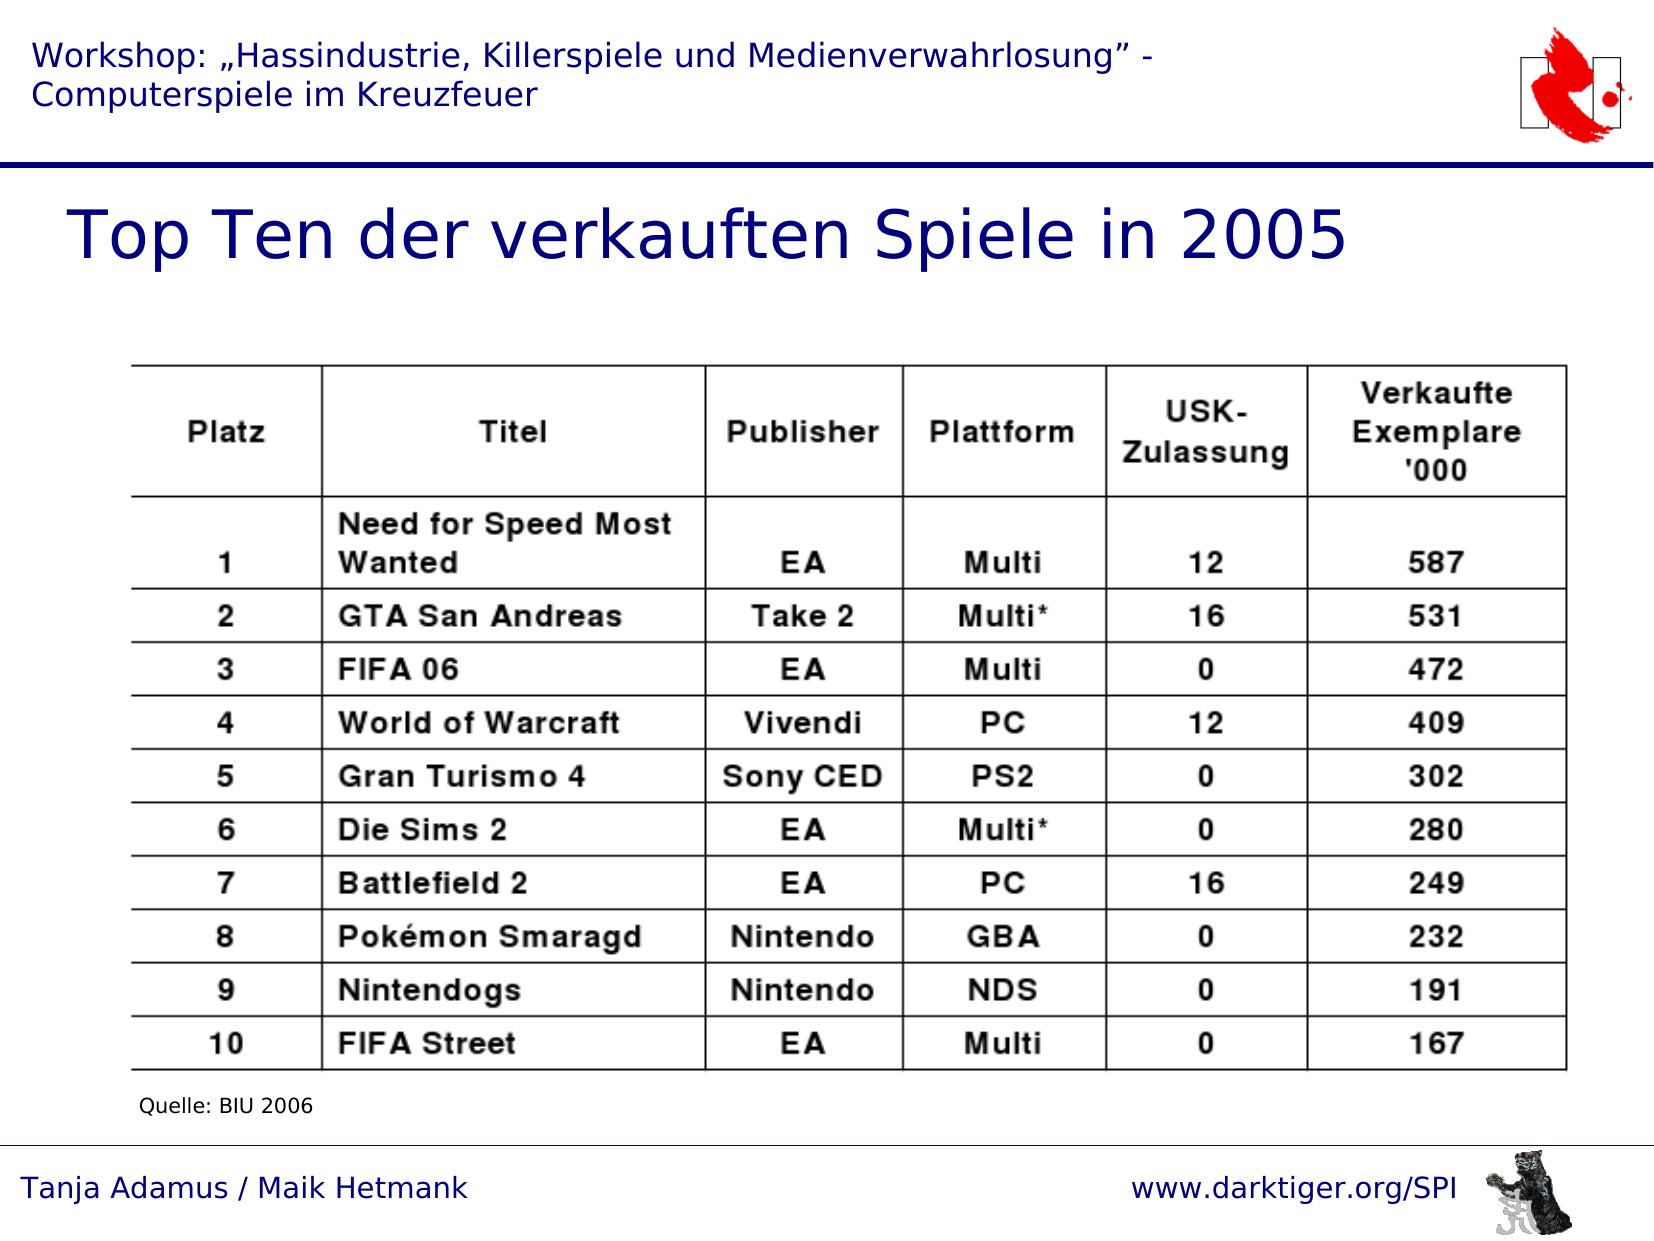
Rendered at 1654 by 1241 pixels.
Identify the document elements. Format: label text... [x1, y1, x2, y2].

picture [1486, 1150, 1572, 1235]
text_box Top Ten der verkauften Spiele in 2005 [53, 188, 1530, 282]
text_box Quelle: BIU 2006 [124, 1086, 329, 1126]
picture [1503, 16, 1632, 148]
picture [126, 356, 1587, 1093]
text_box Workshop: „Hassindustrie, Killerspiele und Medienverwahrlosung” - Computerspiele im Kreuzfeuer [16, 29, 1418, 178]
